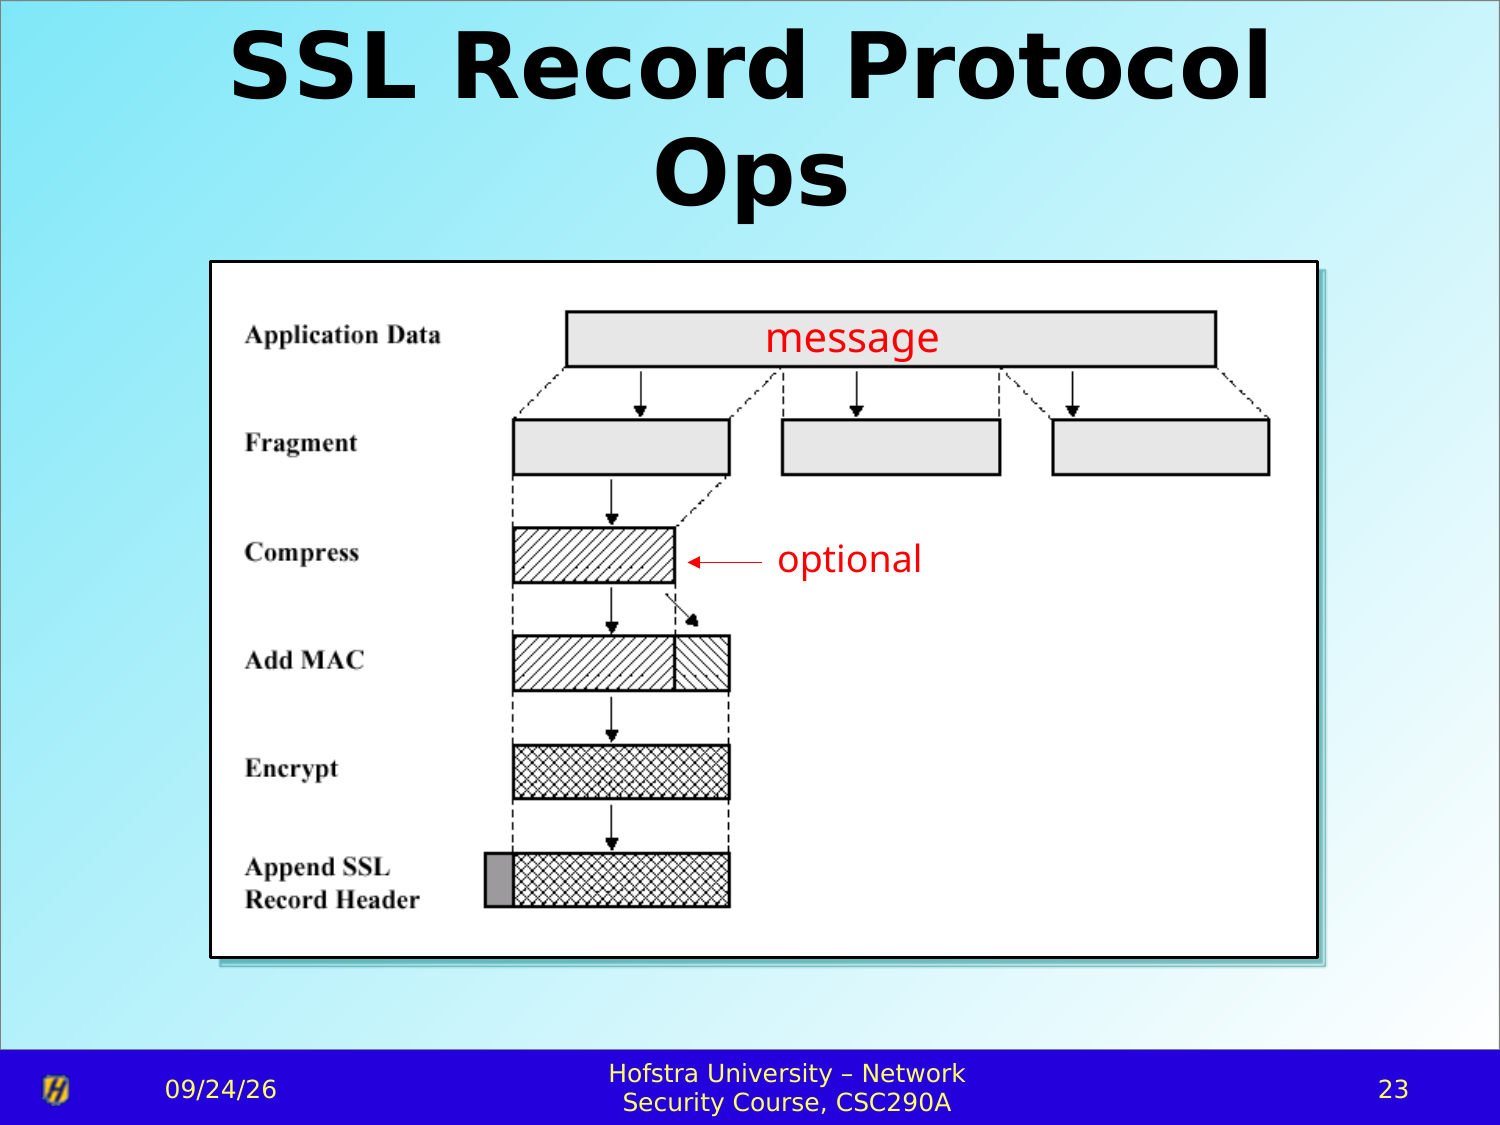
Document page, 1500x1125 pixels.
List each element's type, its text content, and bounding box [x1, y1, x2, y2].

text_box message [750, 299, 963, 373]
text_box optional [762, 524, 950, 592]
picture [212, 262, 1316, 957]
picture [37, 1072, 76, 1110]
title SSL Record Protocol Ops [112, 5, 1391, 236]
